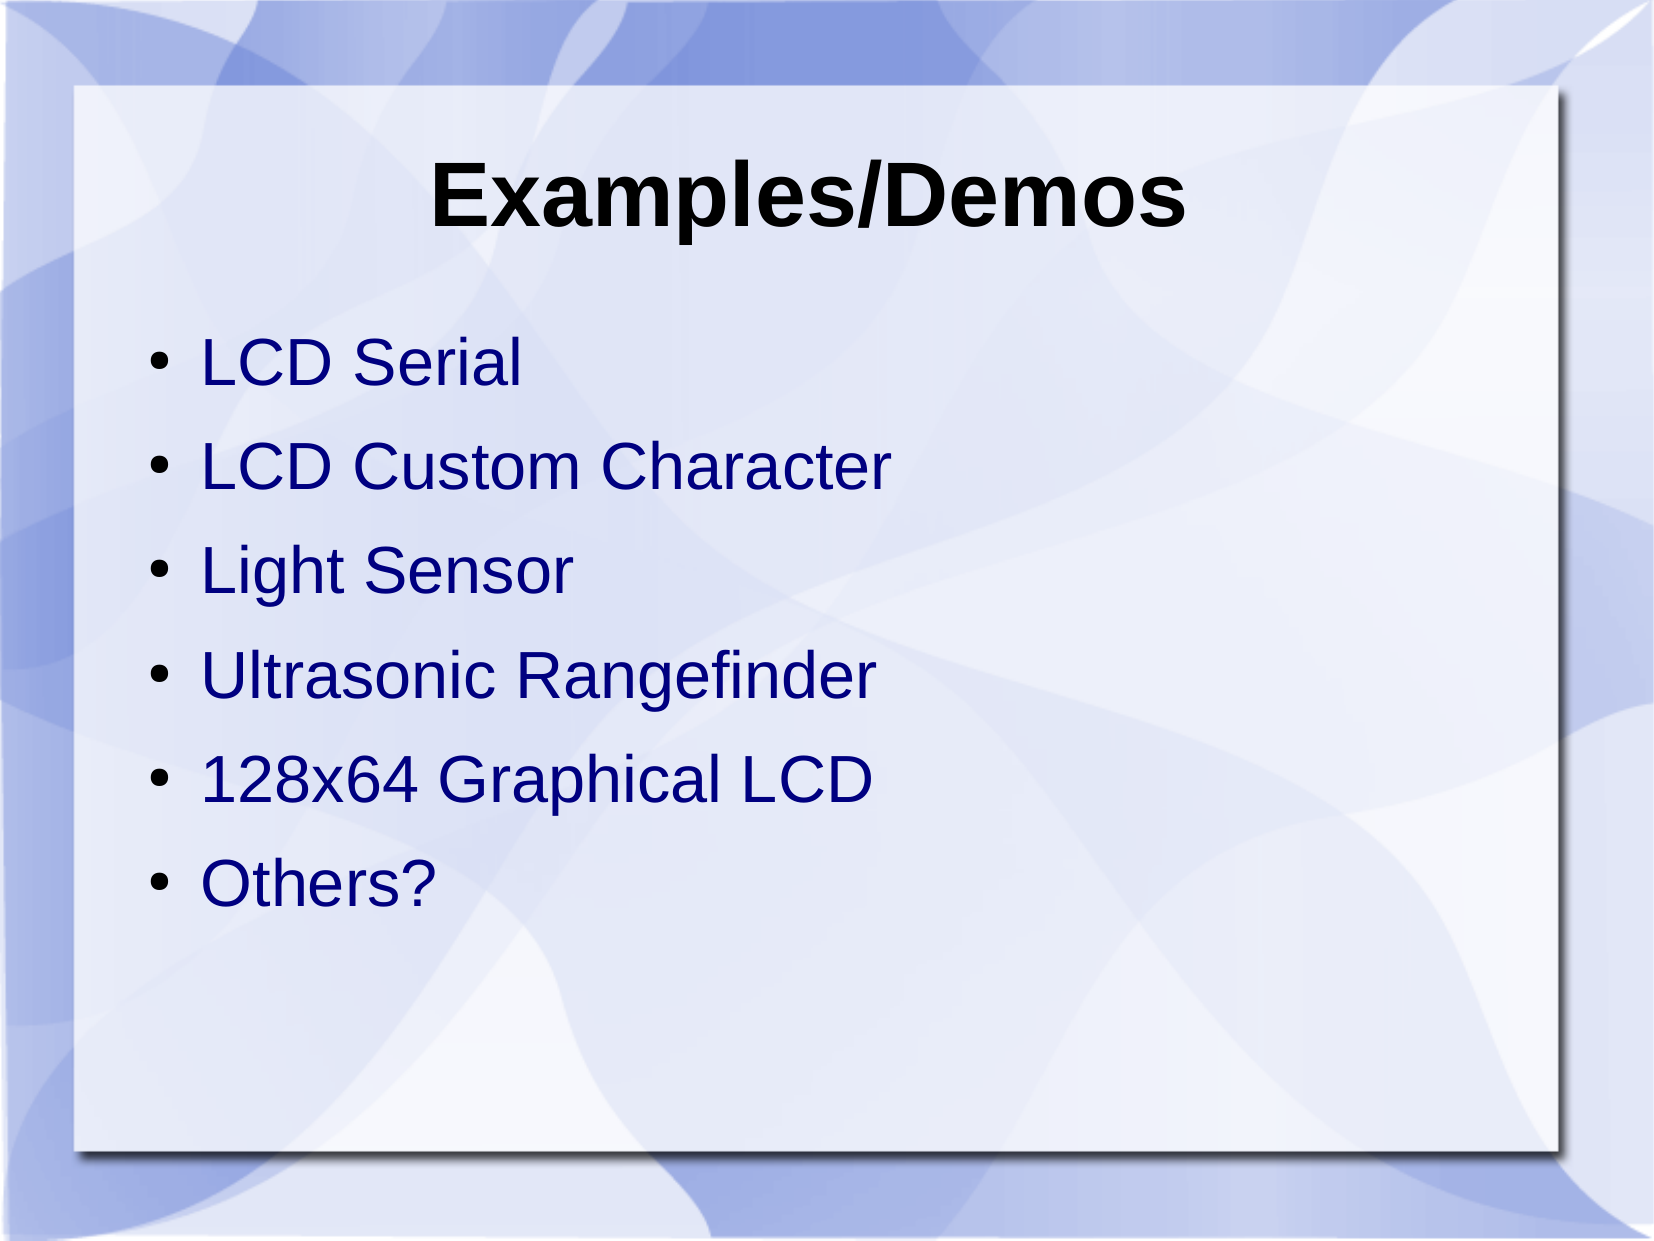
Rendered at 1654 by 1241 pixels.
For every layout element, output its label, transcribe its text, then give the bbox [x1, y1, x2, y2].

picture [0, 0, 1654, 1241]
title Examples/Demos [82, 90, 1536, 298]
list LCD Serial LCD Custom Character Light Sensor Ultrasonic Rangefinder 128x64 Graphical LCD Others? [129, 324, 1489, 975]
